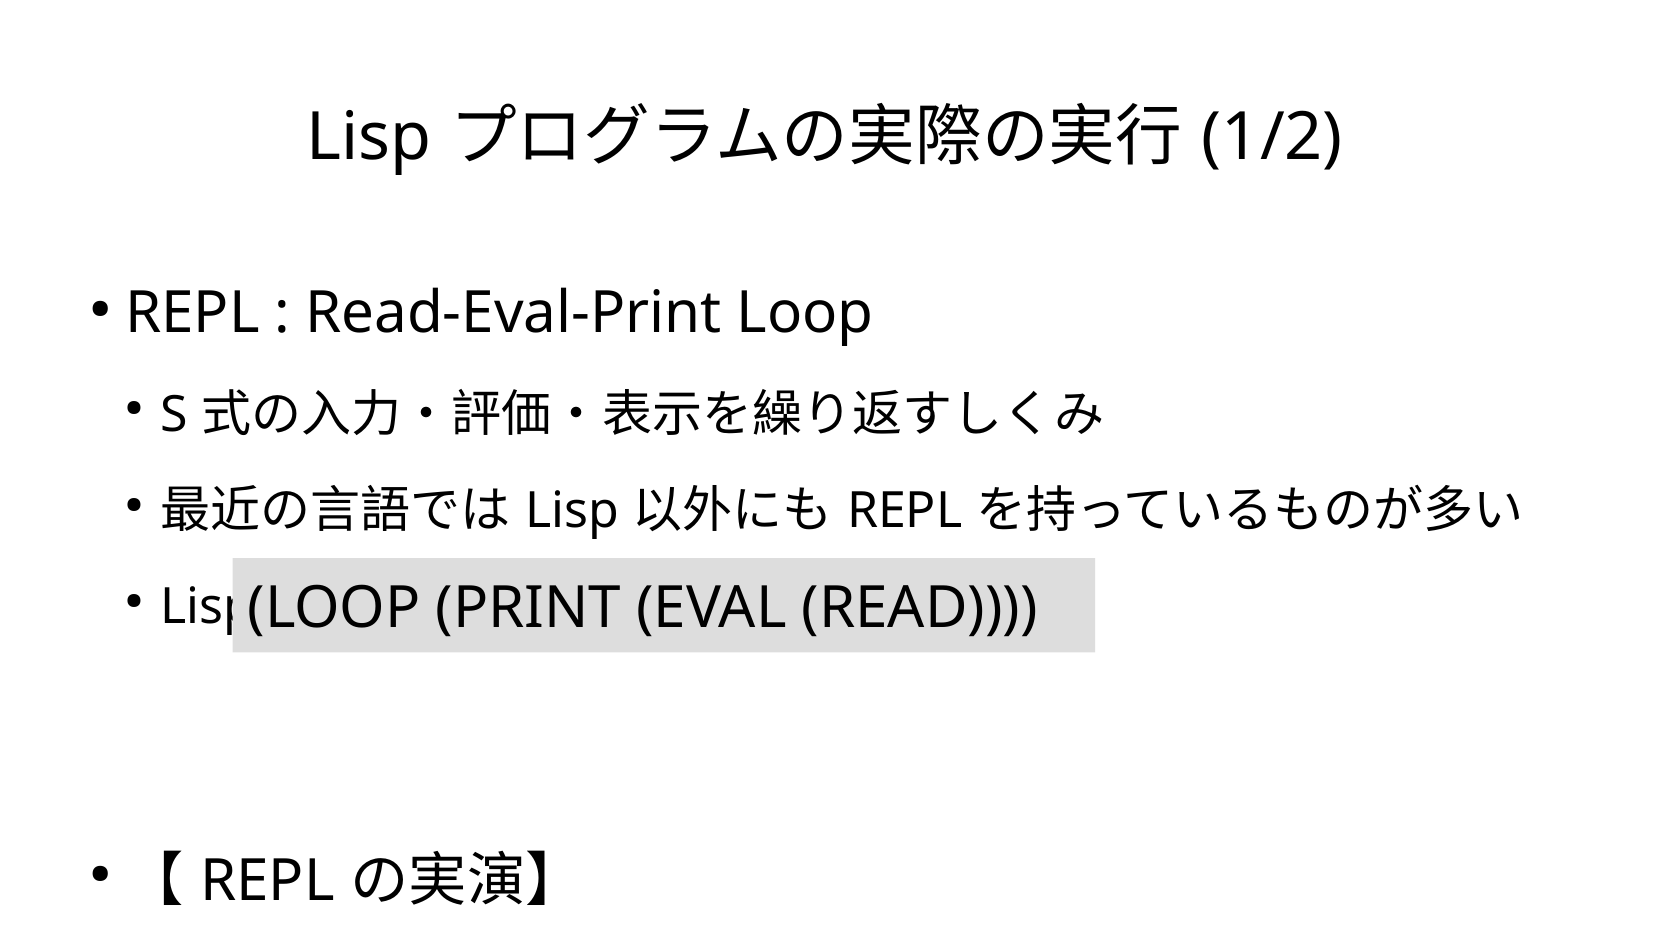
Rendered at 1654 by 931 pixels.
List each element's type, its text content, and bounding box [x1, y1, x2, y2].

text_box Lispプログラムの実際の実行(1/2) REPL : Read-Eval-Print Loop S式の入力・評価・表示を繰り返すしくみ 最近の言語ではLisp以外にもREPLを持っているものが多い LispでREPLを実装すると 【REPLの実演】 電卓としても便利 [75, 75, 1576, 863]
text_box (LOOP (PRINT (EVAL (READ)))) [232, 558, 1096, 638]
